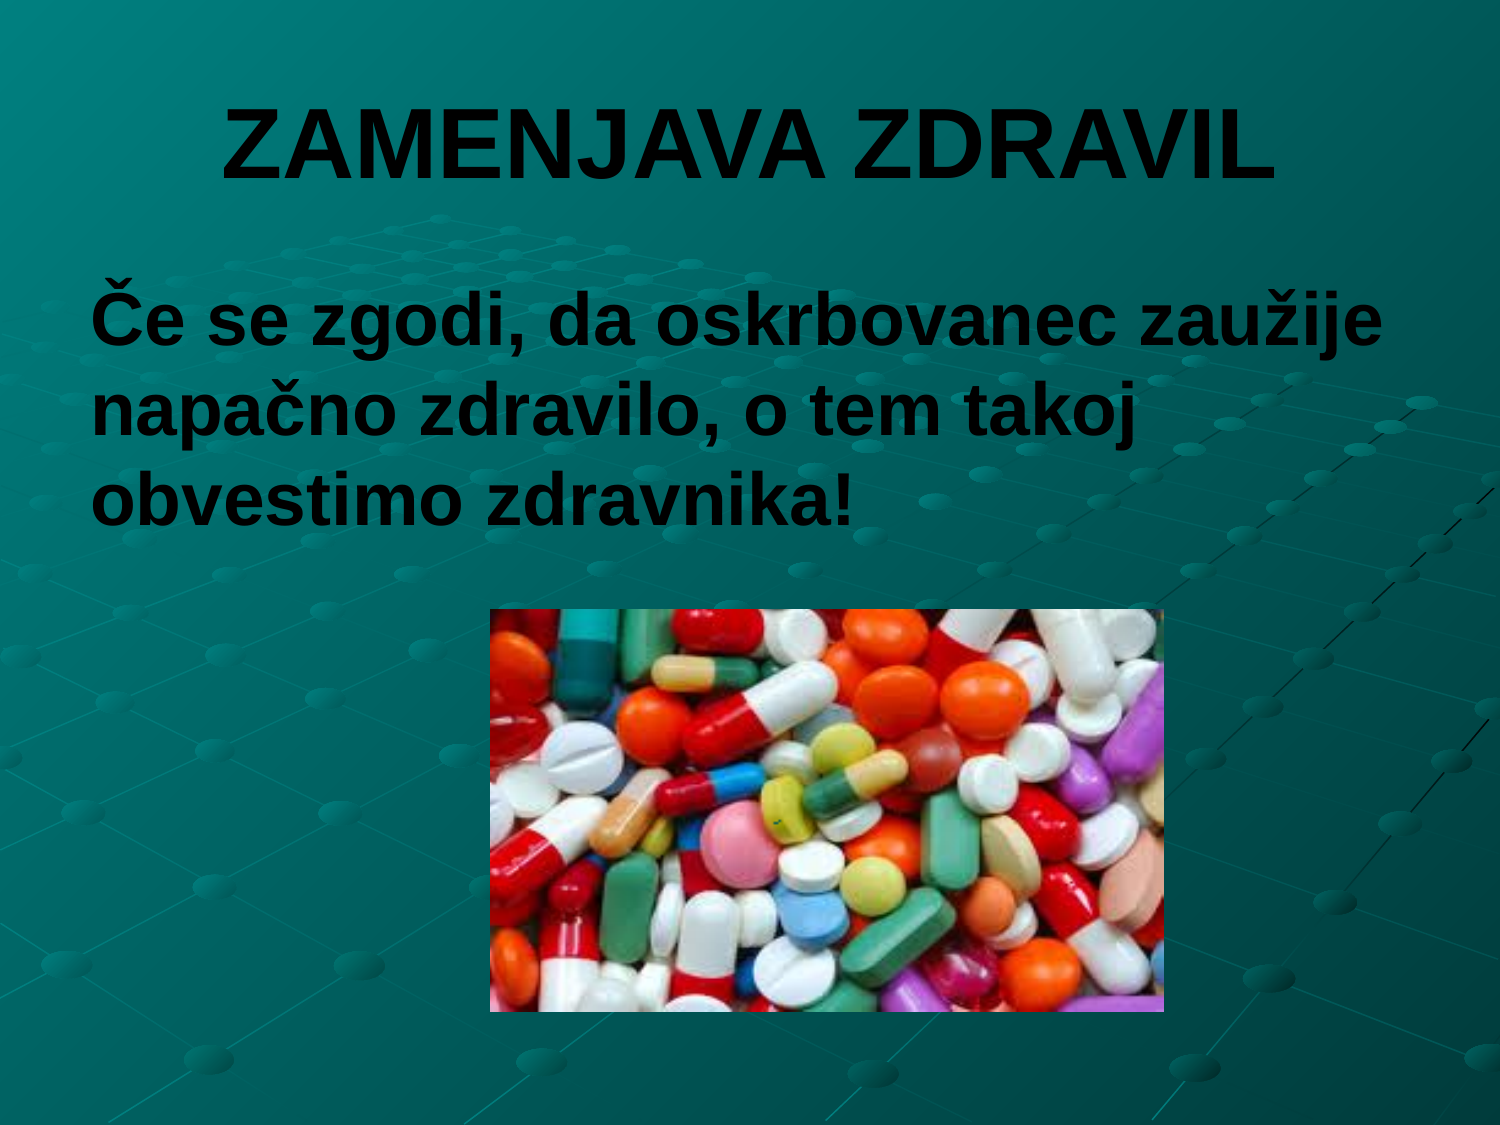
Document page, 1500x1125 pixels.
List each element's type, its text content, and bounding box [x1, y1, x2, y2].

title ZAMENJAVA ZDRAVIL [75, 45, 1425, 233]
picture [490, 609, 1164, 1012]
list Če se zgodi, da oskrbovanec zaužije napačno zdravilo, o tem takoj obvestimo zdravnika! [75, 262, 1425, 1007]
